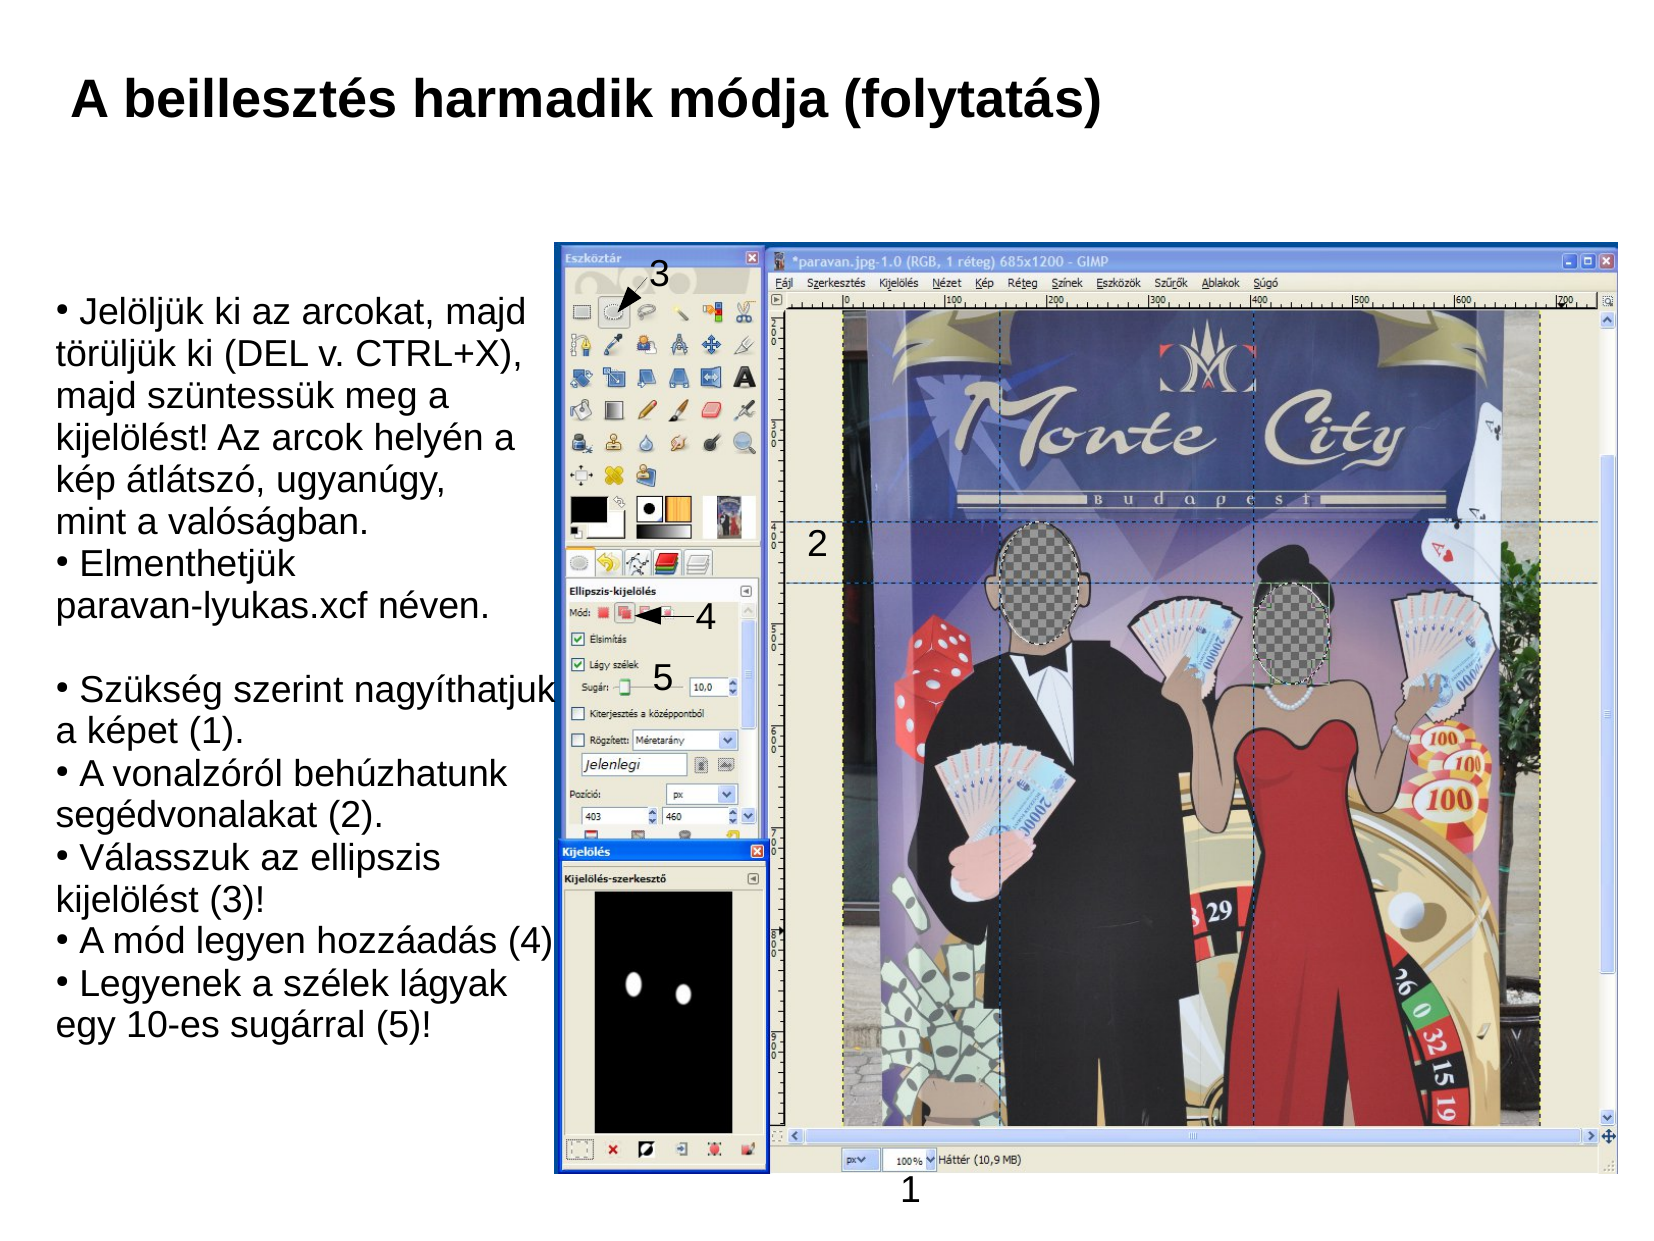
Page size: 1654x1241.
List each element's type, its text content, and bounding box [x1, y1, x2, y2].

text_box 5 [637, 649, 689, 707]
text_box 1 [885, 1160, 936, 1218]
text_box 3 [634, 245, 685, 303]
text_box Jelöljük ki az arcokat, majd törüljük ki (DEL v. CTRL+X), majd szüntessük meg a kijelölést! Az arcok helyén a kép átlátszó, ugyanúgy, mint a valóságban. Elmenthetjük paravan-lyukas.xcf néven. Szükség szerint nagyíthatjuk a képet (1). A vonalzóról behúzhatunk segédvonalakat (2). Válasszuk az ellipszis kijelölést (3)! A mód legyen hozzáadás (4) Legyenek a szélek lágyak egy 10-es sugárral (5)! [40, 282, 571, 1055]
text_box 4 [680, 587, 732, 645]
text_box A beillesztés harmadik módja (folytatás) [55, 61, 1118, 139]
text_box 2 [792, 515, 843, 573]
picture [554, 242, 1618, 1174]
